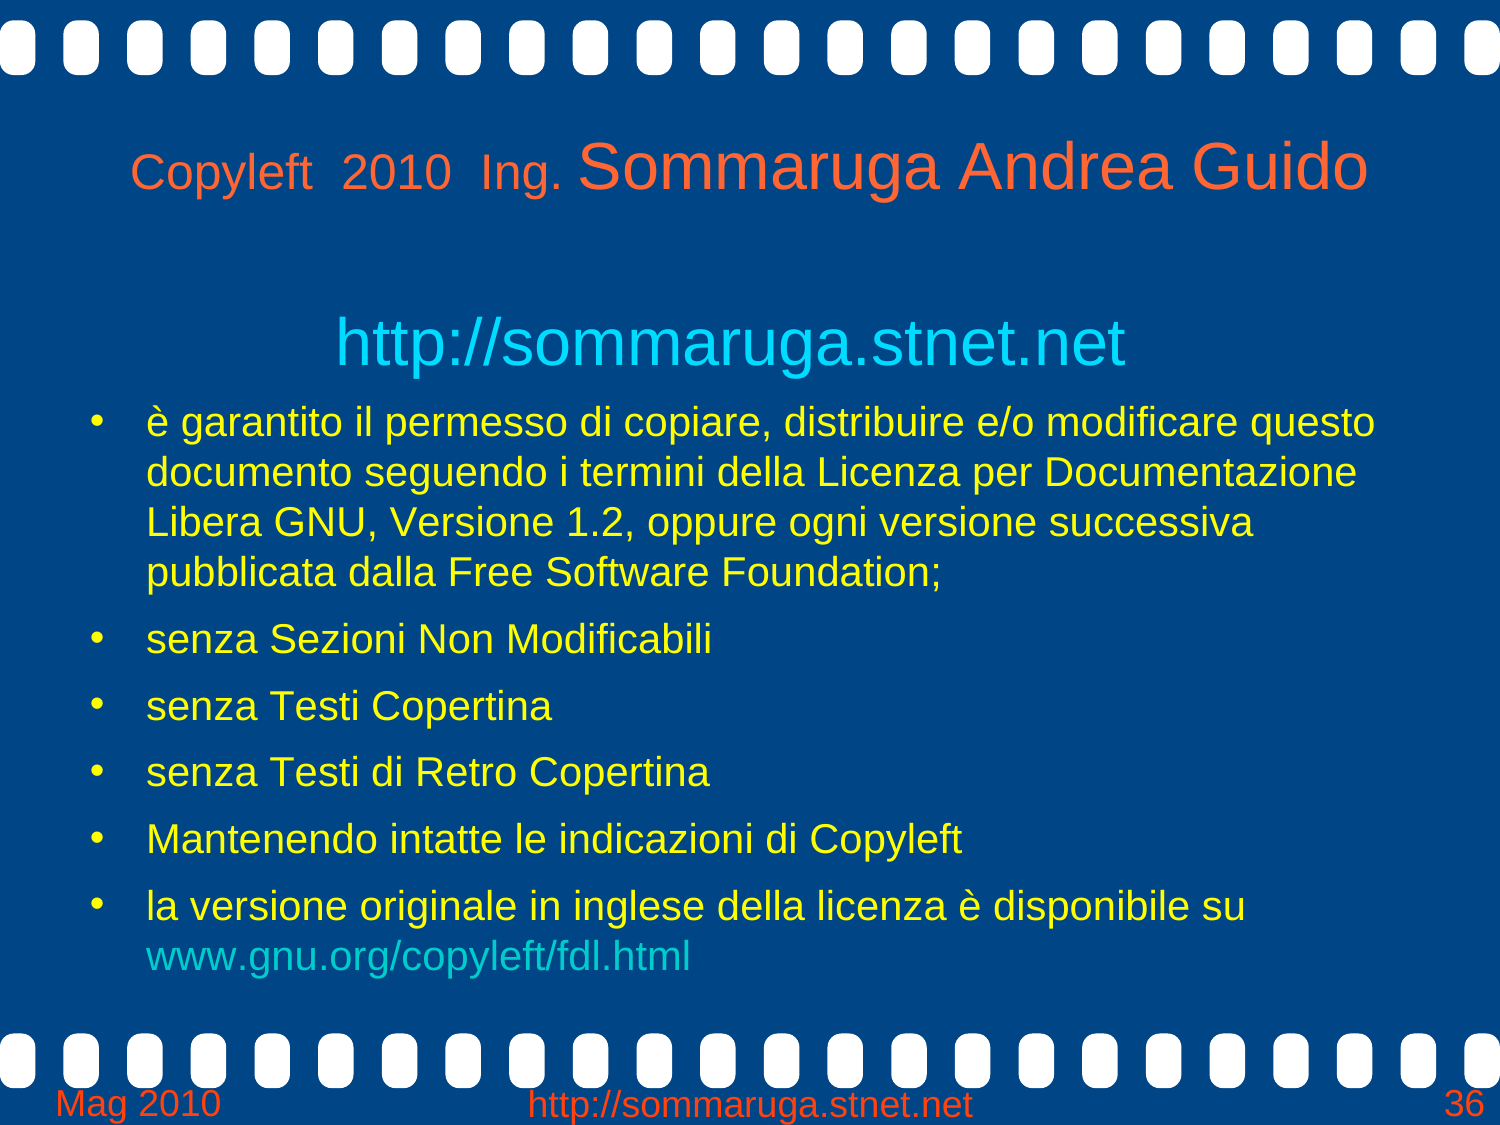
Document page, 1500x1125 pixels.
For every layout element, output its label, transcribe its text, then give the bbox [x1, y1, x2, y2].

list http://sommaruga.stnet.net è garantito il permesso di copiare, distribuire e/o modificare questo documento seguendo i termini della Licenza per Documentazione Libera GNU, Versione 1.2, oppure ogni versione successiva pubblicata dalla Free Software Foundation; senza Sezioni Non Modificabili senza Testi Copertina senza Testi di Retro Copertina Mantenendo intatte le indicazioni di Copyleft la versione originale in inglese della licenza è disponibile su www.gnu.org/copyleft/fdl.html [75, 290, 1426, 1021]
title Copyleft 2010 Ing. Sommaruga Andrea Guido [75, 88, 1426, 237]
